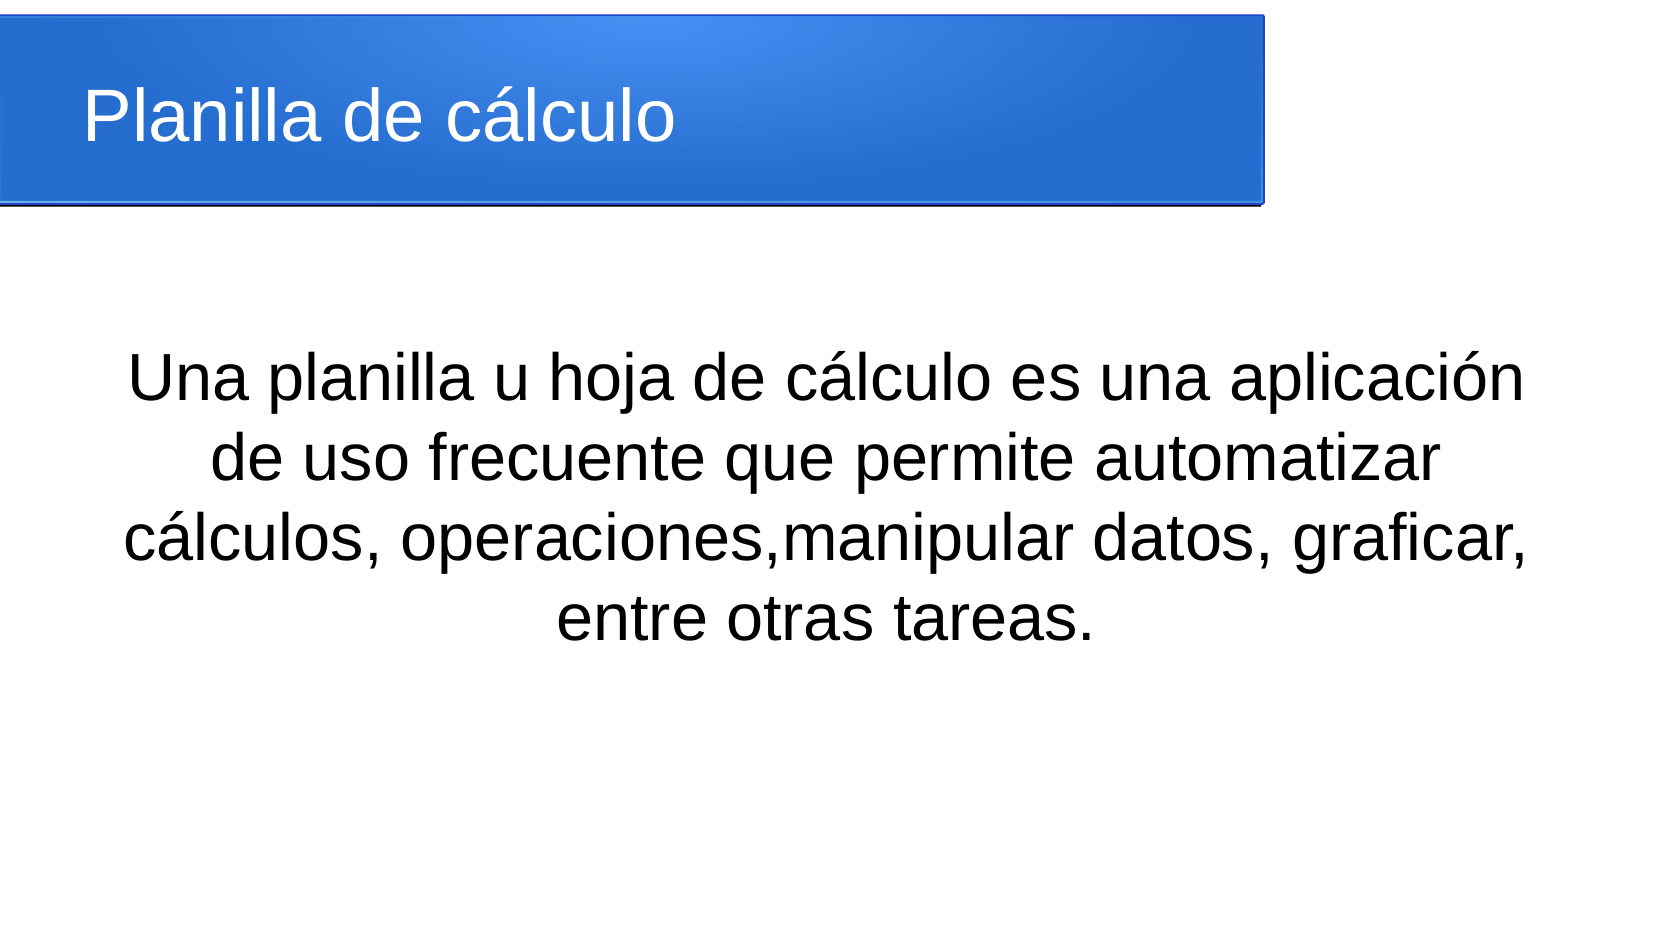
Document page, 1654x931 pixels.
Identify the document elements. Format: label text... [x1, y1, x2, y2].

title Planilla de cálculo [82, 35, 1235, 189]
subtitle Una planilla u hoja de cálculo es una aplicación de uso frecuente que permite automatizar cálculos, operaciones,manipular datos, graficar, entre otras tareas. [82, 224, 1571, 764]
